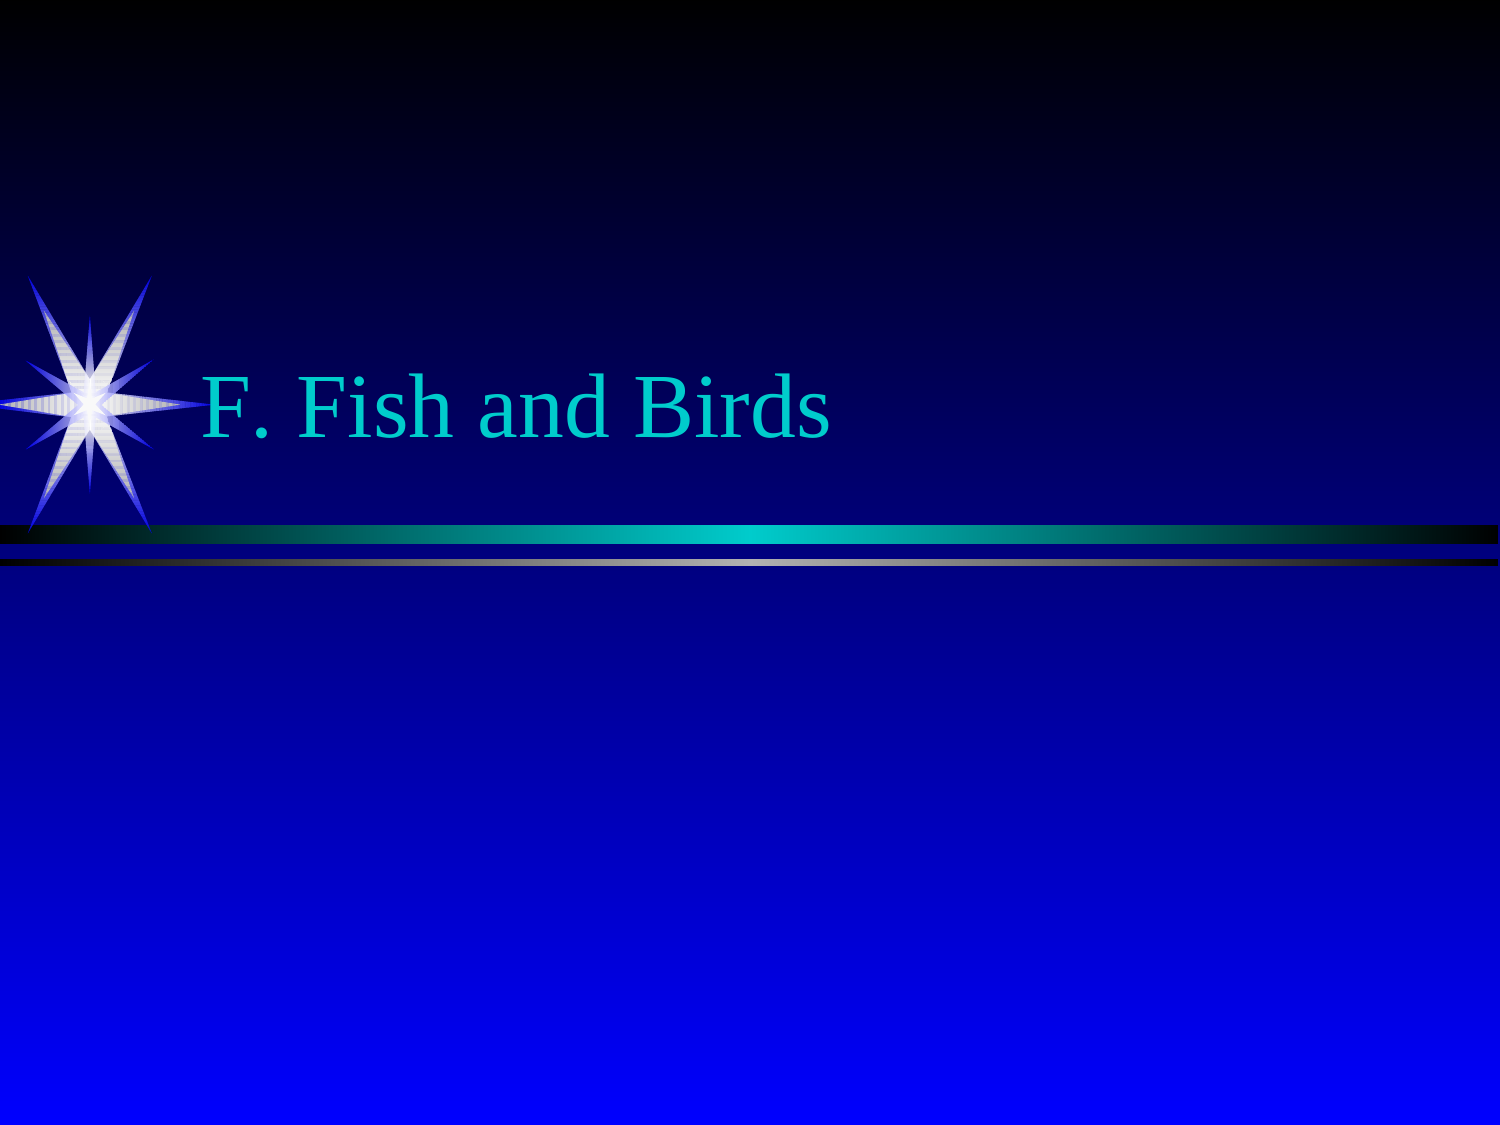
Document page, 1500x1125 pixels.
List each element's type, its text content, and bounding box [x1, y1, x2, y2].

title F. Fish and Birds [200, 312, 1476, 501]
